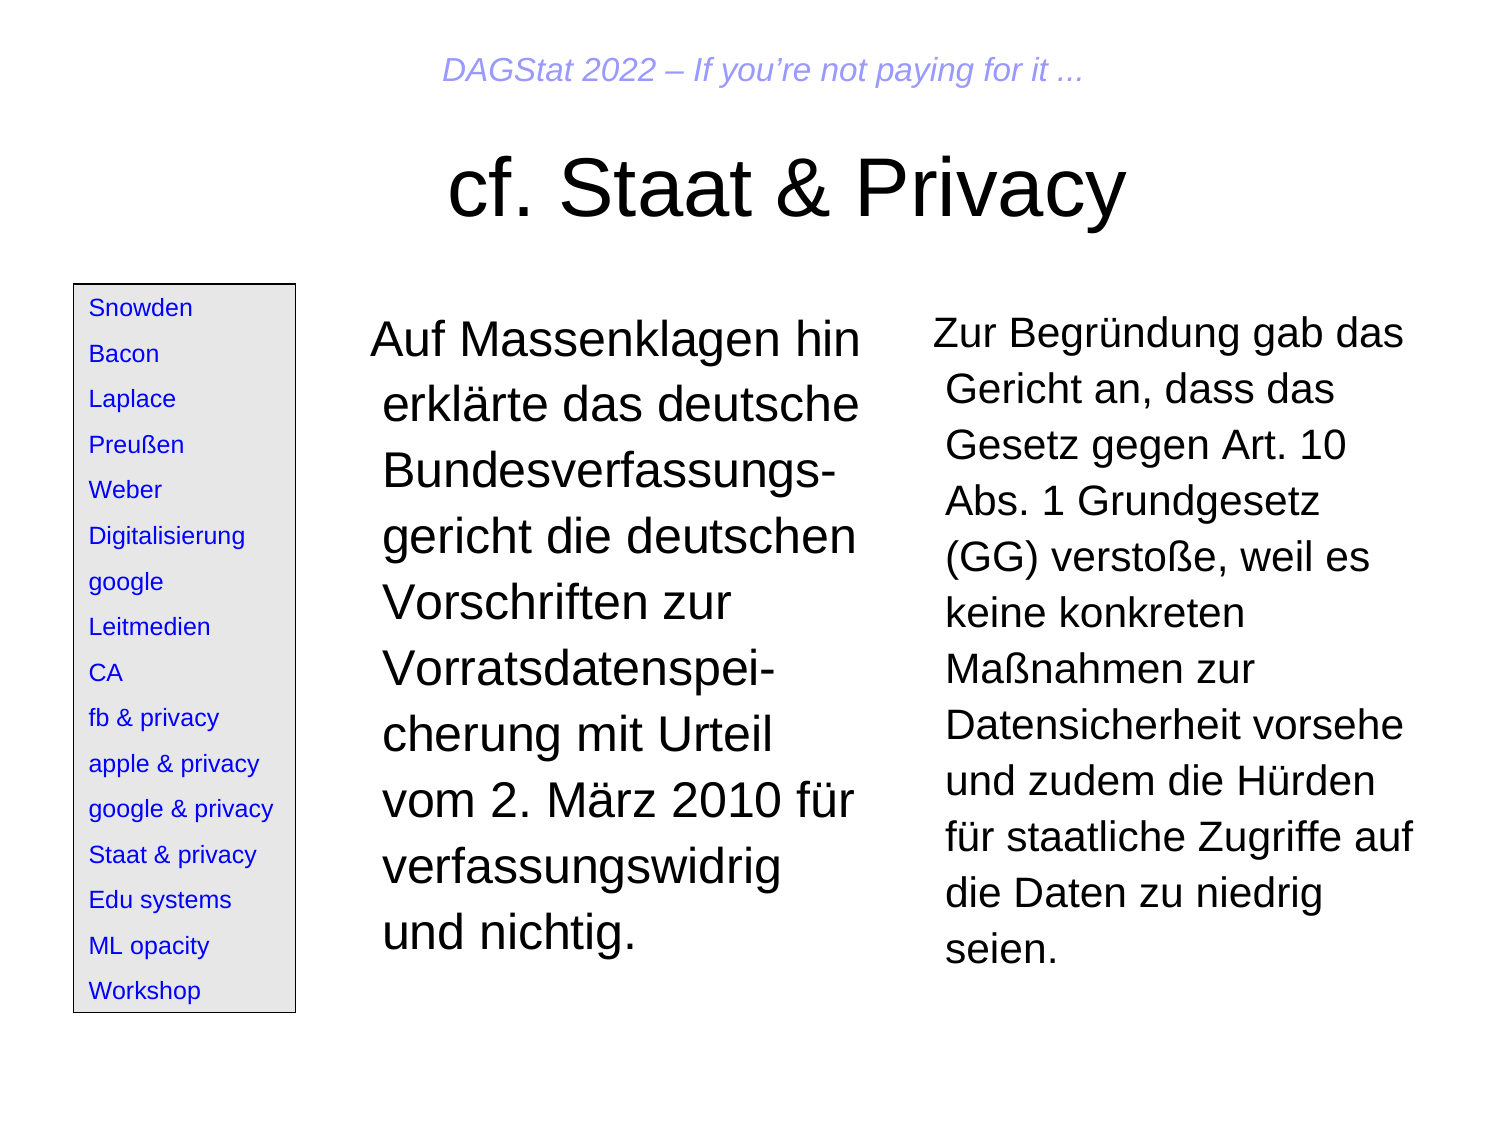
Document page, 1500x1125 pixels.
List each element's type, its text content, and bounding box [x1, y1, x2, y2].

title cf. Staat & Privacy [113, 96, 1463, 285]
list Zur Begründung gab das Gericht an, dass das Gesetz gegen Art. 10 Abs. 1 Grundgesetz (GG) verstoße, weil es keine konkreten Maßnahmen zur Datensicherheit vorsehe und zudem die Hürden für staatliche Zugriffe auf die Daten zu niedrig seien. [889, 299, 1426, 975]
list Auf Massenklagen hin erklärte das deutsche Bundesverfassungs-gericht die deutschen Vorschriften zur Vorratsdatenspei-cherung mit Urteil vom 2. März 2010 für verfassungswidrig und nichtig. [327, 299, 864, 975]
